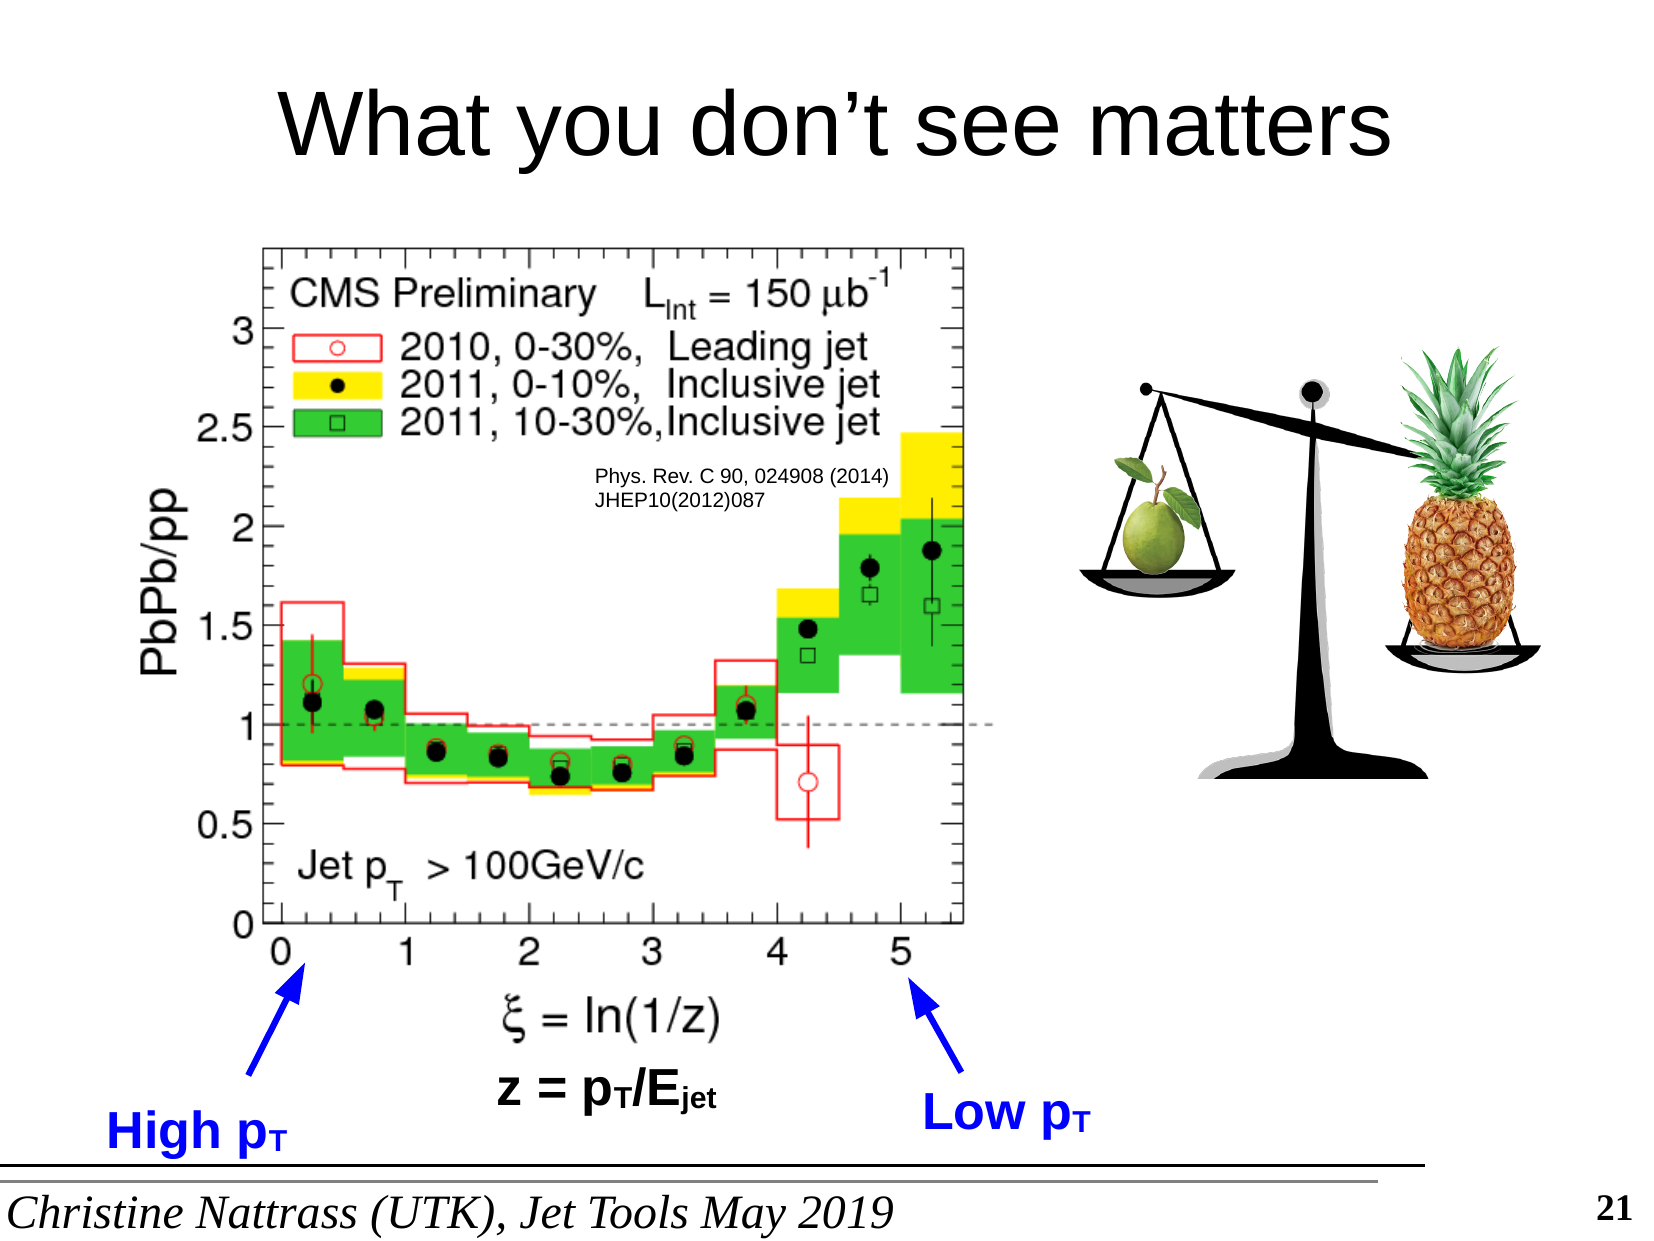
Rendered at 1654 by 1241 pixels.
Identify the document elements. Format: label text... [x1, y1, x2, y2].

text_box Phys. Rev. C 90, 024908 (2014) JHEP10(2012)087 [580, 457, 919, 592]
text_box High pT [92, 1106, 531, 1185]
picture [0, 176, 1030, 1106]
text_box Low pT [907, 1074, 1346, 1166]
title What you don’t see matters [20, 19, 1652, 227]
text_box z = pT/Ejet [481, 1051, 750, 1142]
picture [1076, 323, 1629, 779]
